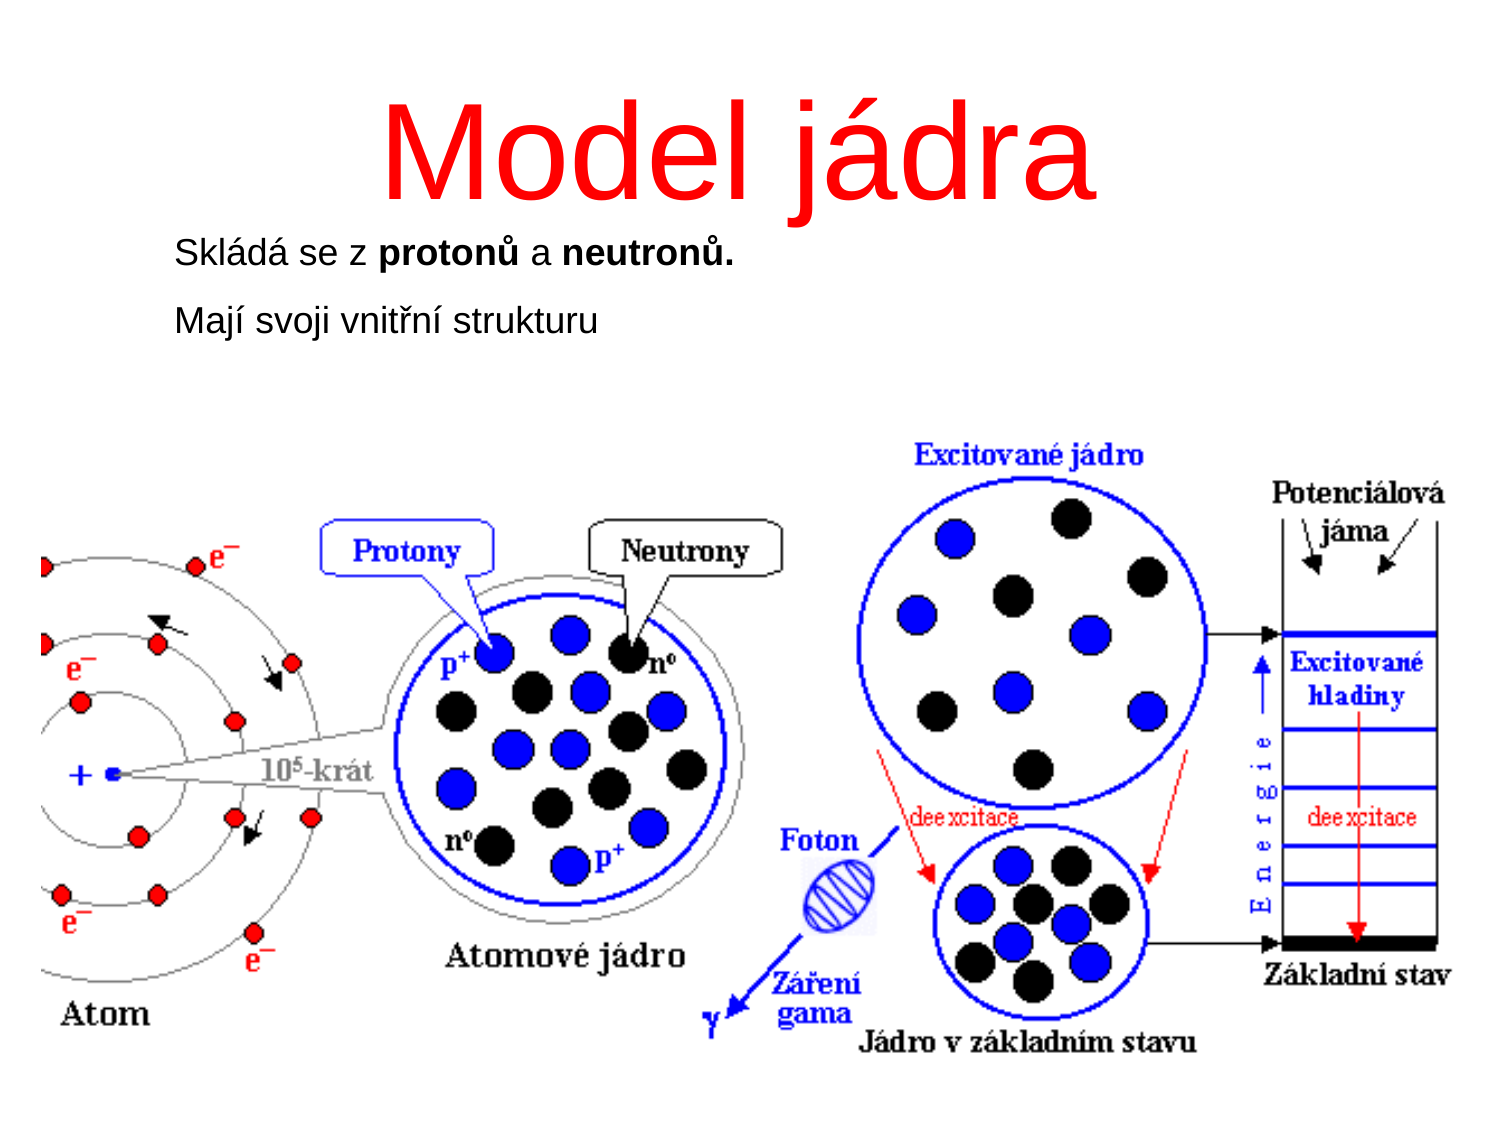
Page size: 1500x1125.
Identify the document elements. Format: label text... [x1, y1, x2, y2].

text_box Skládá se z protonů a neutronů. Mají svoji vnitřní strukturu [159, 219, 1152, 418]
picture [41, 432, 1459, 1064]
text_box Model jádra [183, 54, 1294, 236]
